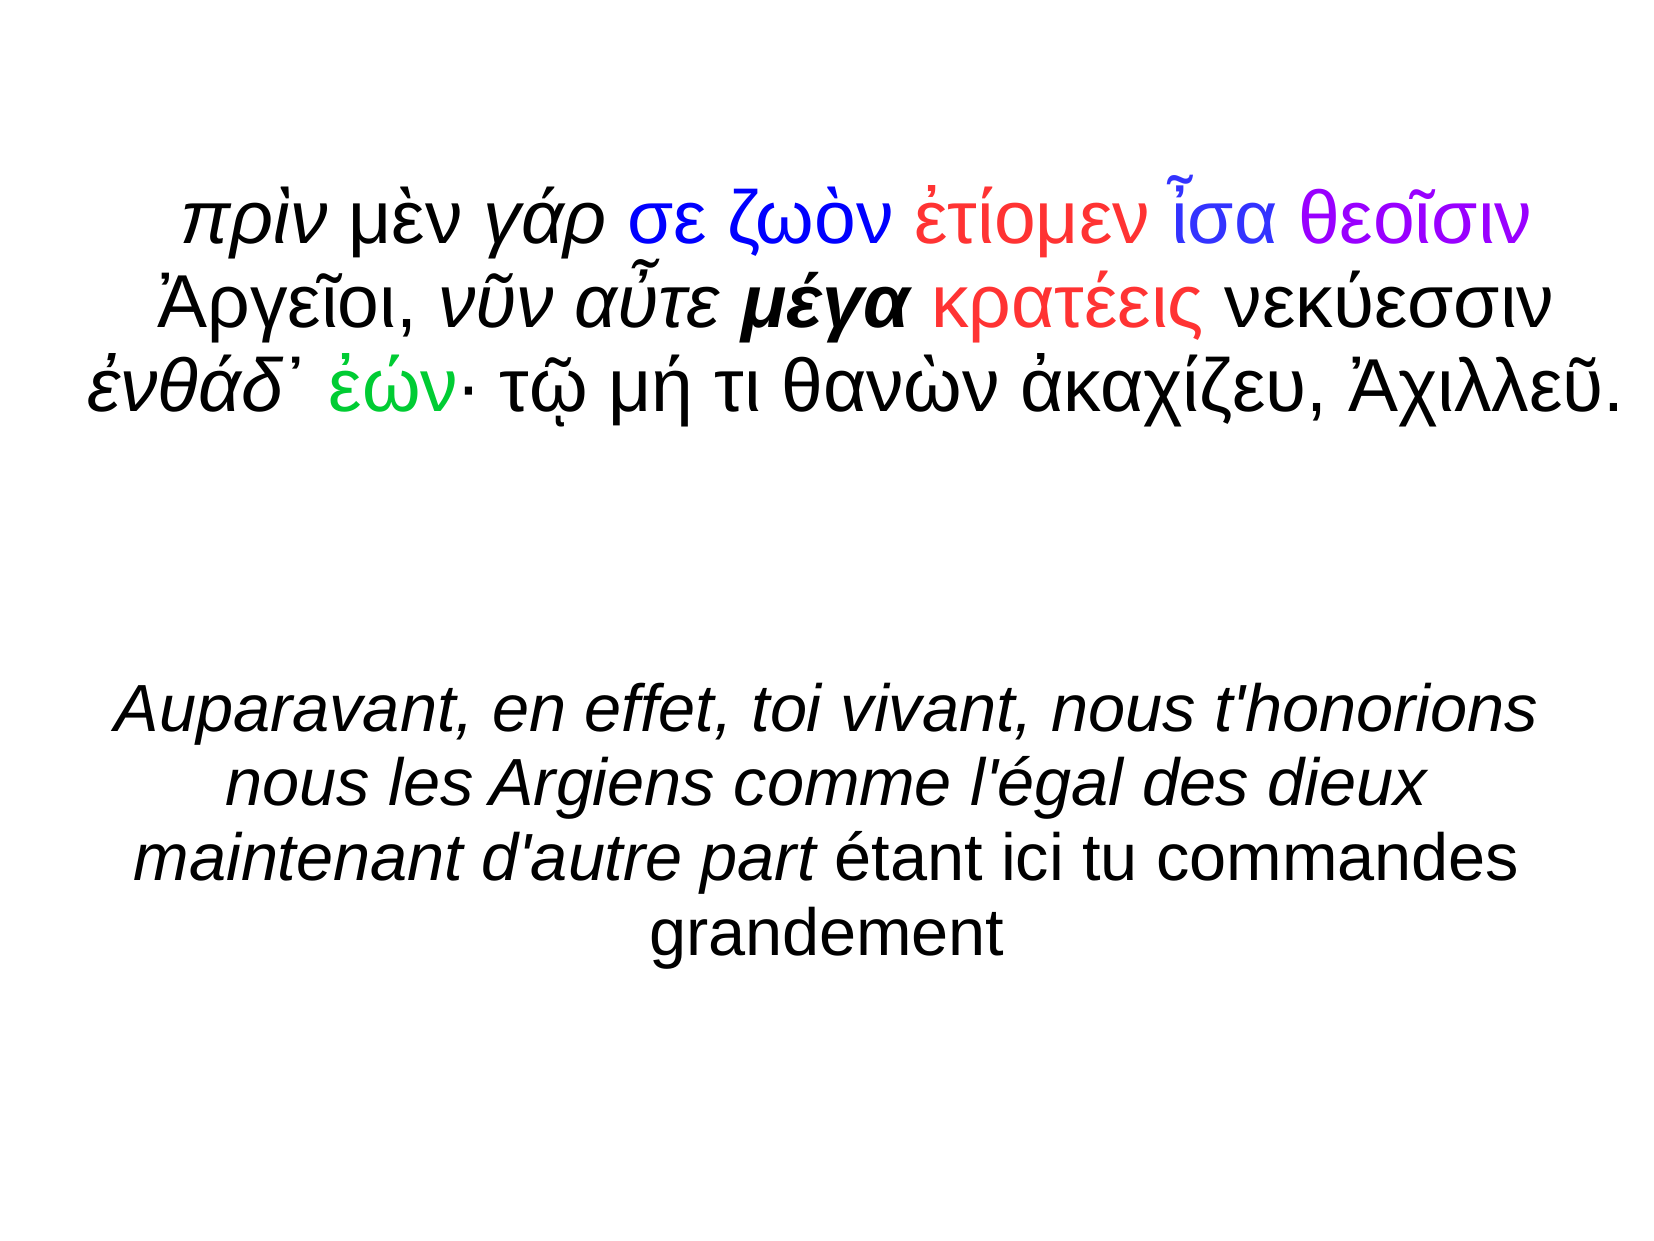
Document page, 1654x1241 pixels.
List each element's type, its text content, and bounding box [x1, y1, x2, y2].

title πρὶν μὲν γάρ σε ζωὸν ἐτίομεν ἶσα θεοῖσιν Ἀργεῖοι, νῦν αὖτε μέγα κρατέεις νεκύεσσιν ἐνθάδ᾽ ἐών· τῷ μή τι θανὼν ἀκαχίζευ, Ἀχιλλεῦ. [47, 70, 1630, 532]
subtitle Auparavant, en effet, toi vivant, nous t'honorions nous les Argiens comme l'égal des dieux maintenant d'autre part étant ici tu commandes grandement [82, 531, 1571, 1109]
